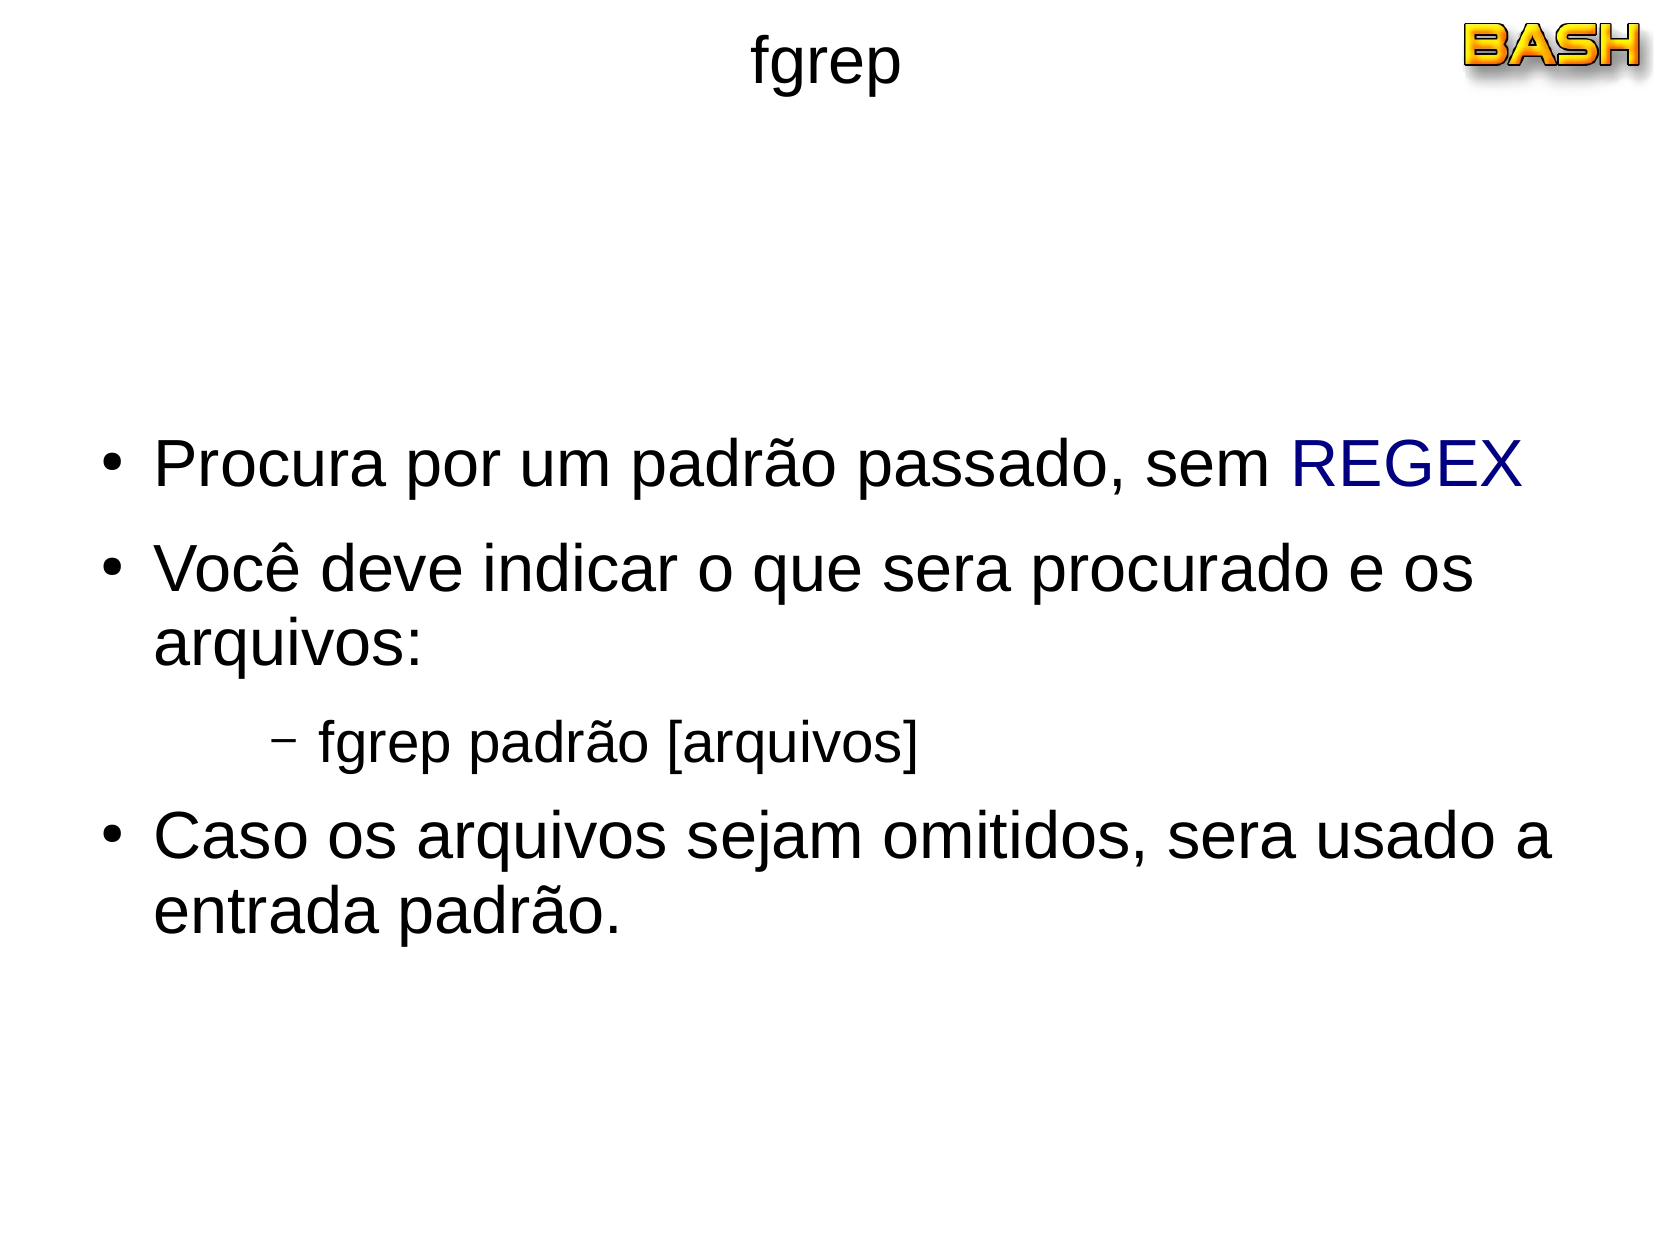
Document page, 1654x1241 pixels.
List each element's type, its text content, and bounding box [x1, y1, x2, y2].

list Procura por um padrão passado, sem REGEX Você deve indicar o que sera procurado e os arquivos: fgrep padrão [arquivos] Caso os arquivos sejam omitidos, sera usado a entrada padrão. [82, 426, 1571, 948]
picture [1450, 0, 1654, 96]
title fgrep [82, 22, 1571, 98]
